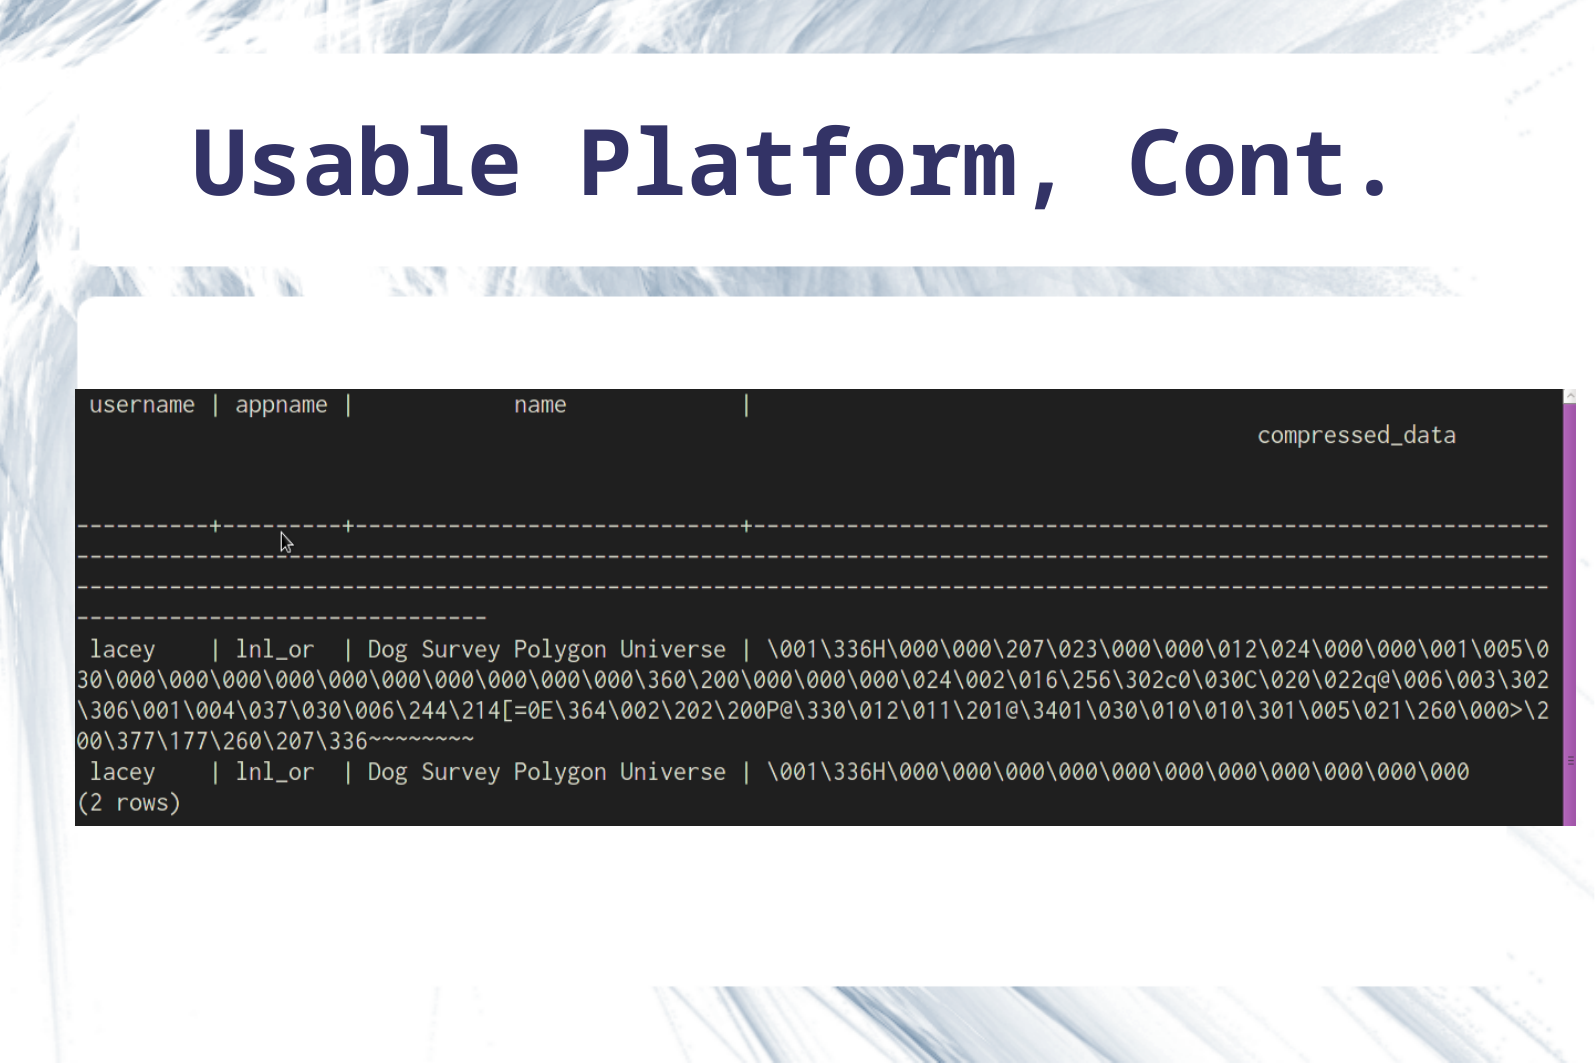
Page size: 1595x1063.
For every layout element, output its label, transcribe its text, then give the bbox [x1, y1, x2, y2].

picture [0, 0, 1595, 1063]
title Usable Platform, Cont. [79, 62, 1515, 259]
